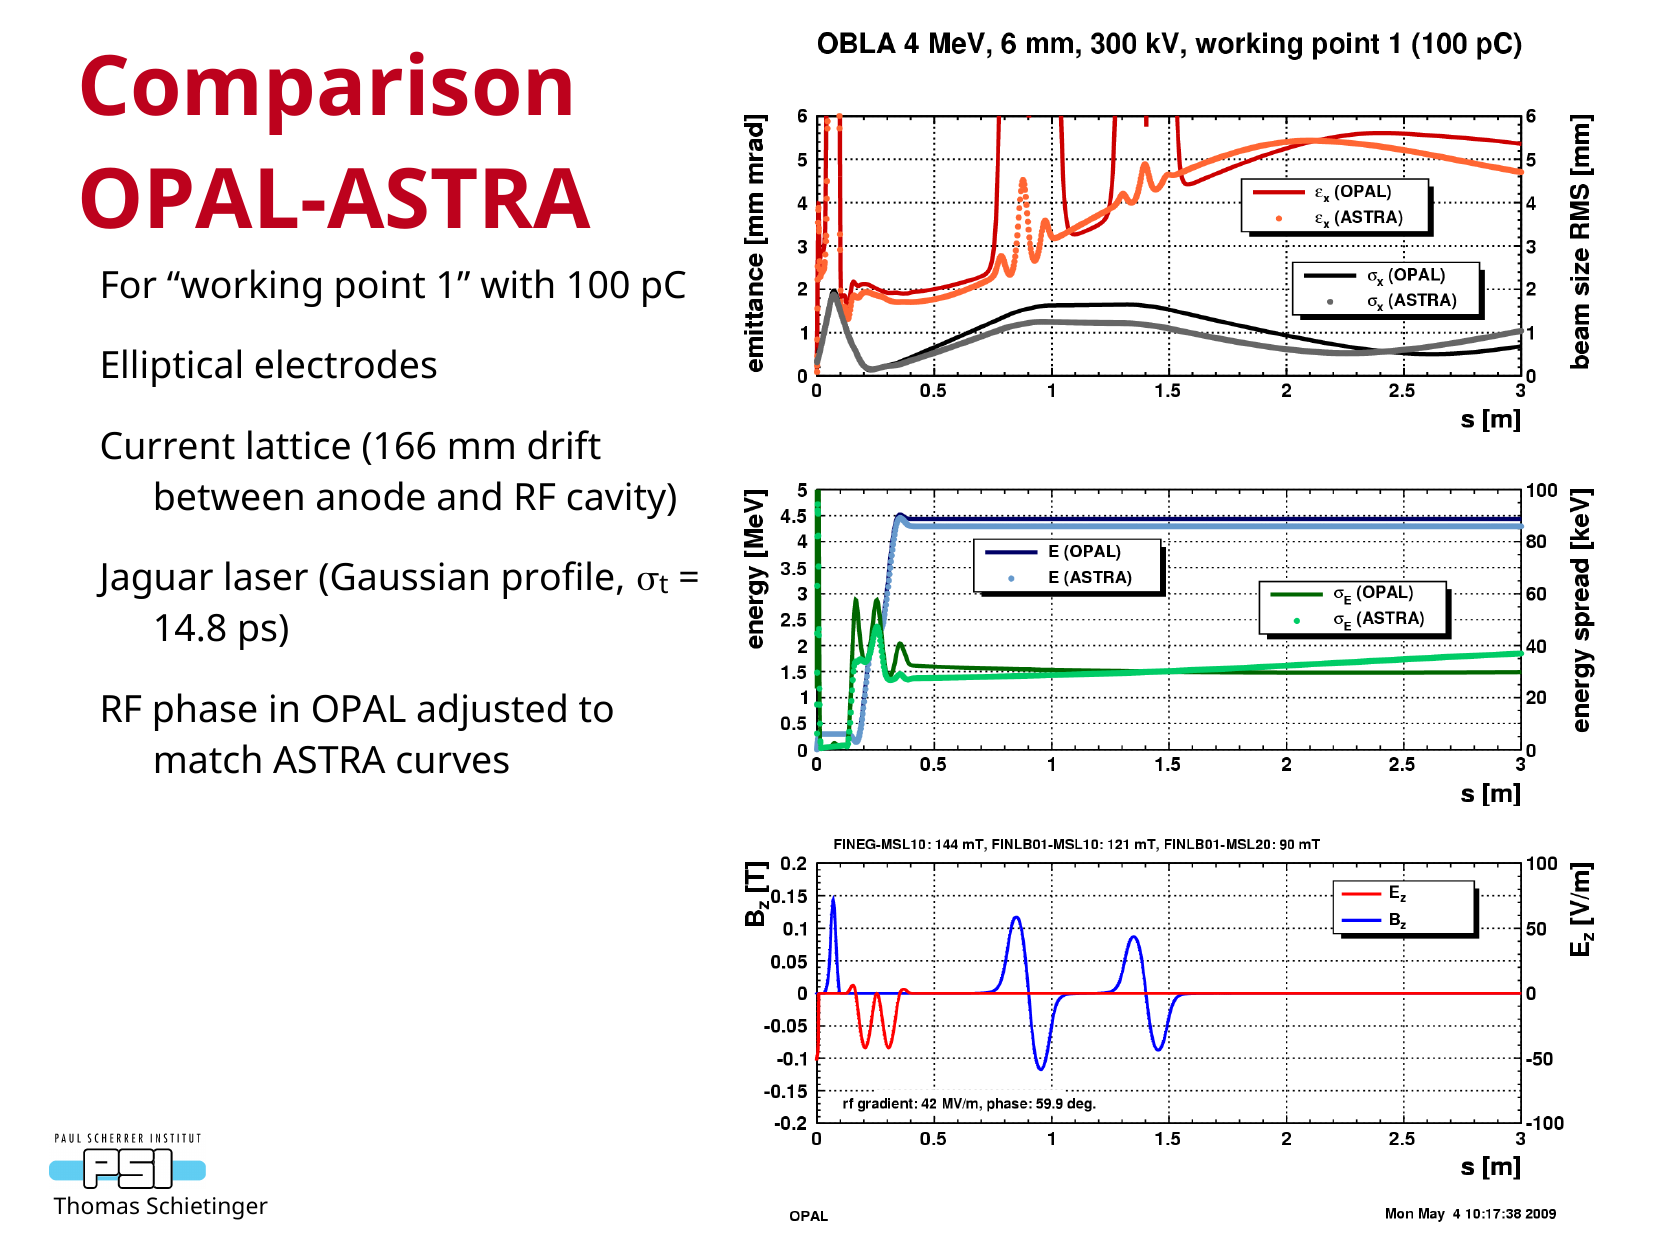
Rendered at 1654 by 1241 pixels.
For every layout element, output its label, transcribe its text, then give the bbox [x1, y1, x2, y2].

list For “working point 1” with 100 pC Elliptical electrodes Current lattice (166 mm drift between anode and RF cavity) Jaguar laser (Gaussian profile, t = 14.8 ps) RF phase in OPAL adjusted to match ASTRA curves [81, 258, 708, 1078]
picture [49, 1133, 206, 1189]
title Comparison OPAL-ASTRA [77, 42, 650, 237]
picture [673, 0, 1637, 1241]
